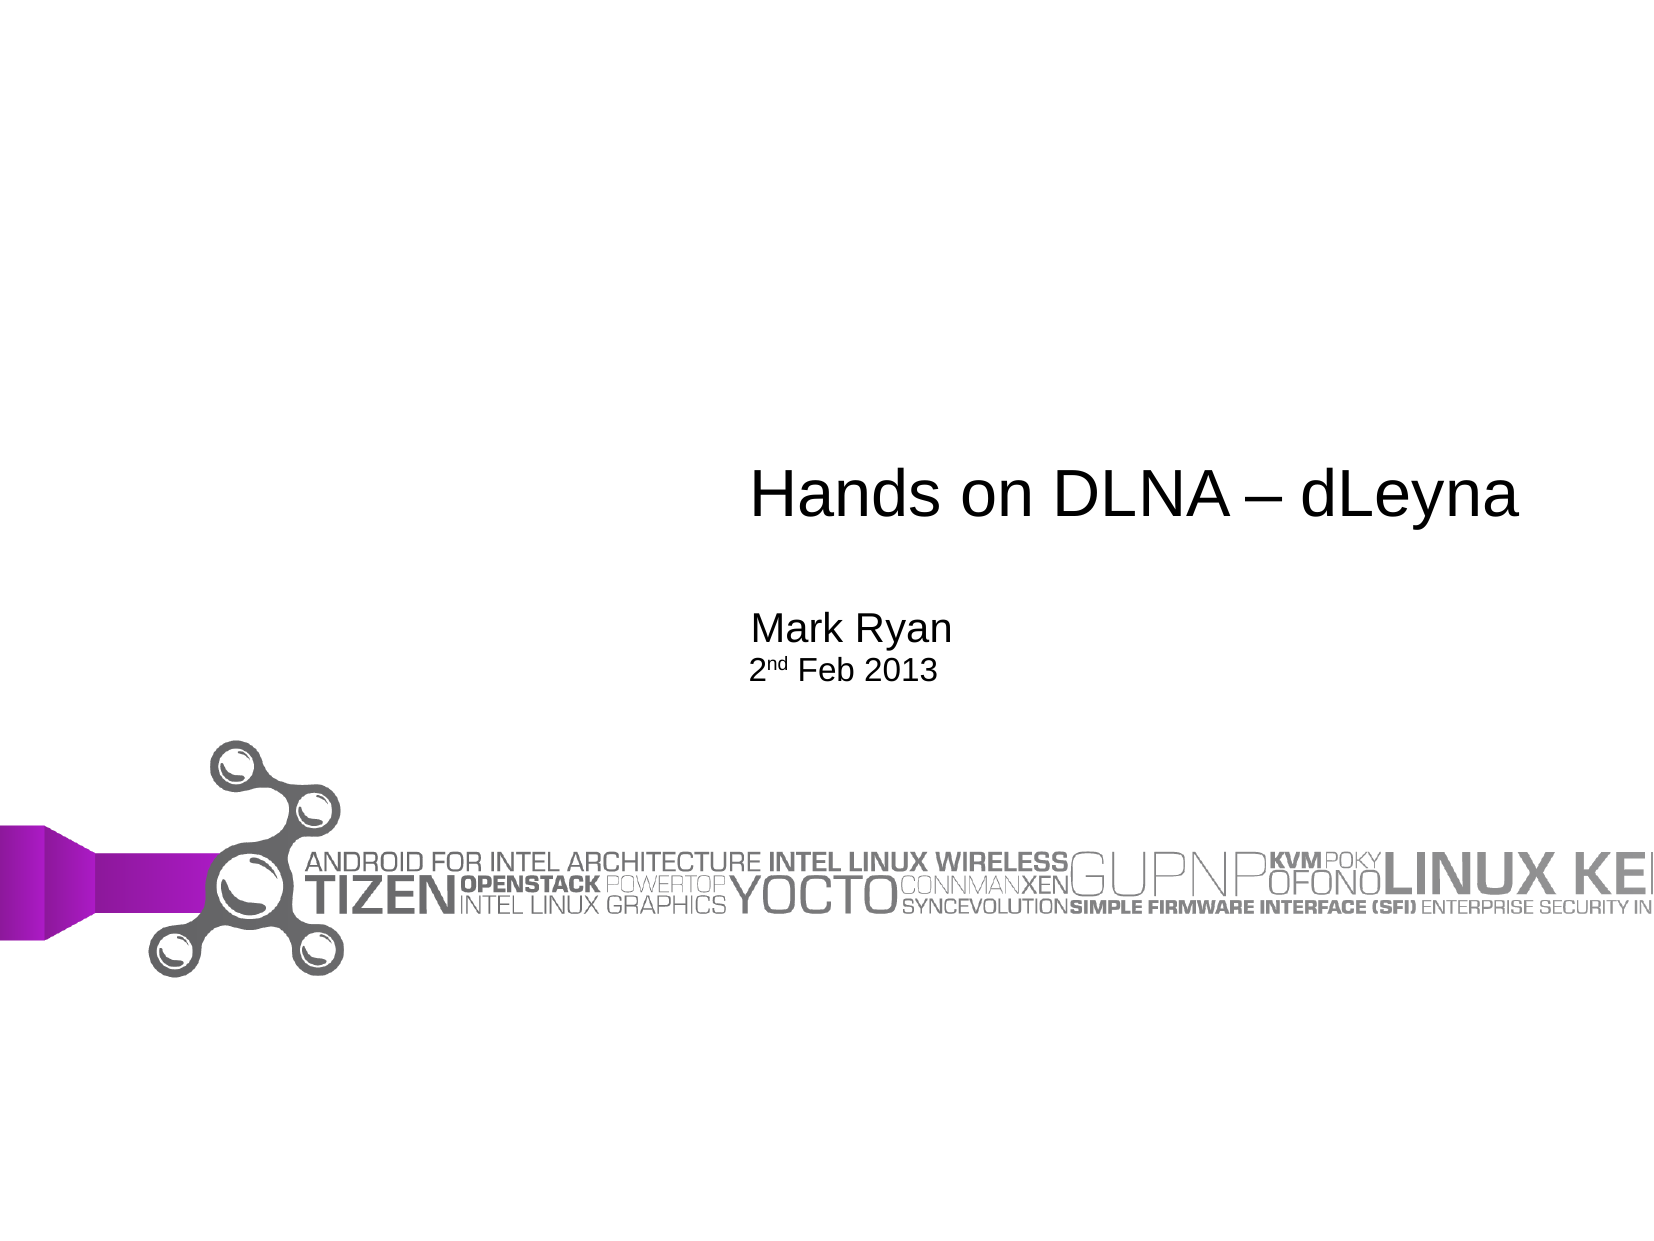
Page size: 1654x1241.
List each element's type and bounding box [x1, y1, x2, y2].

picture [0, 154, 1653, 1085]
